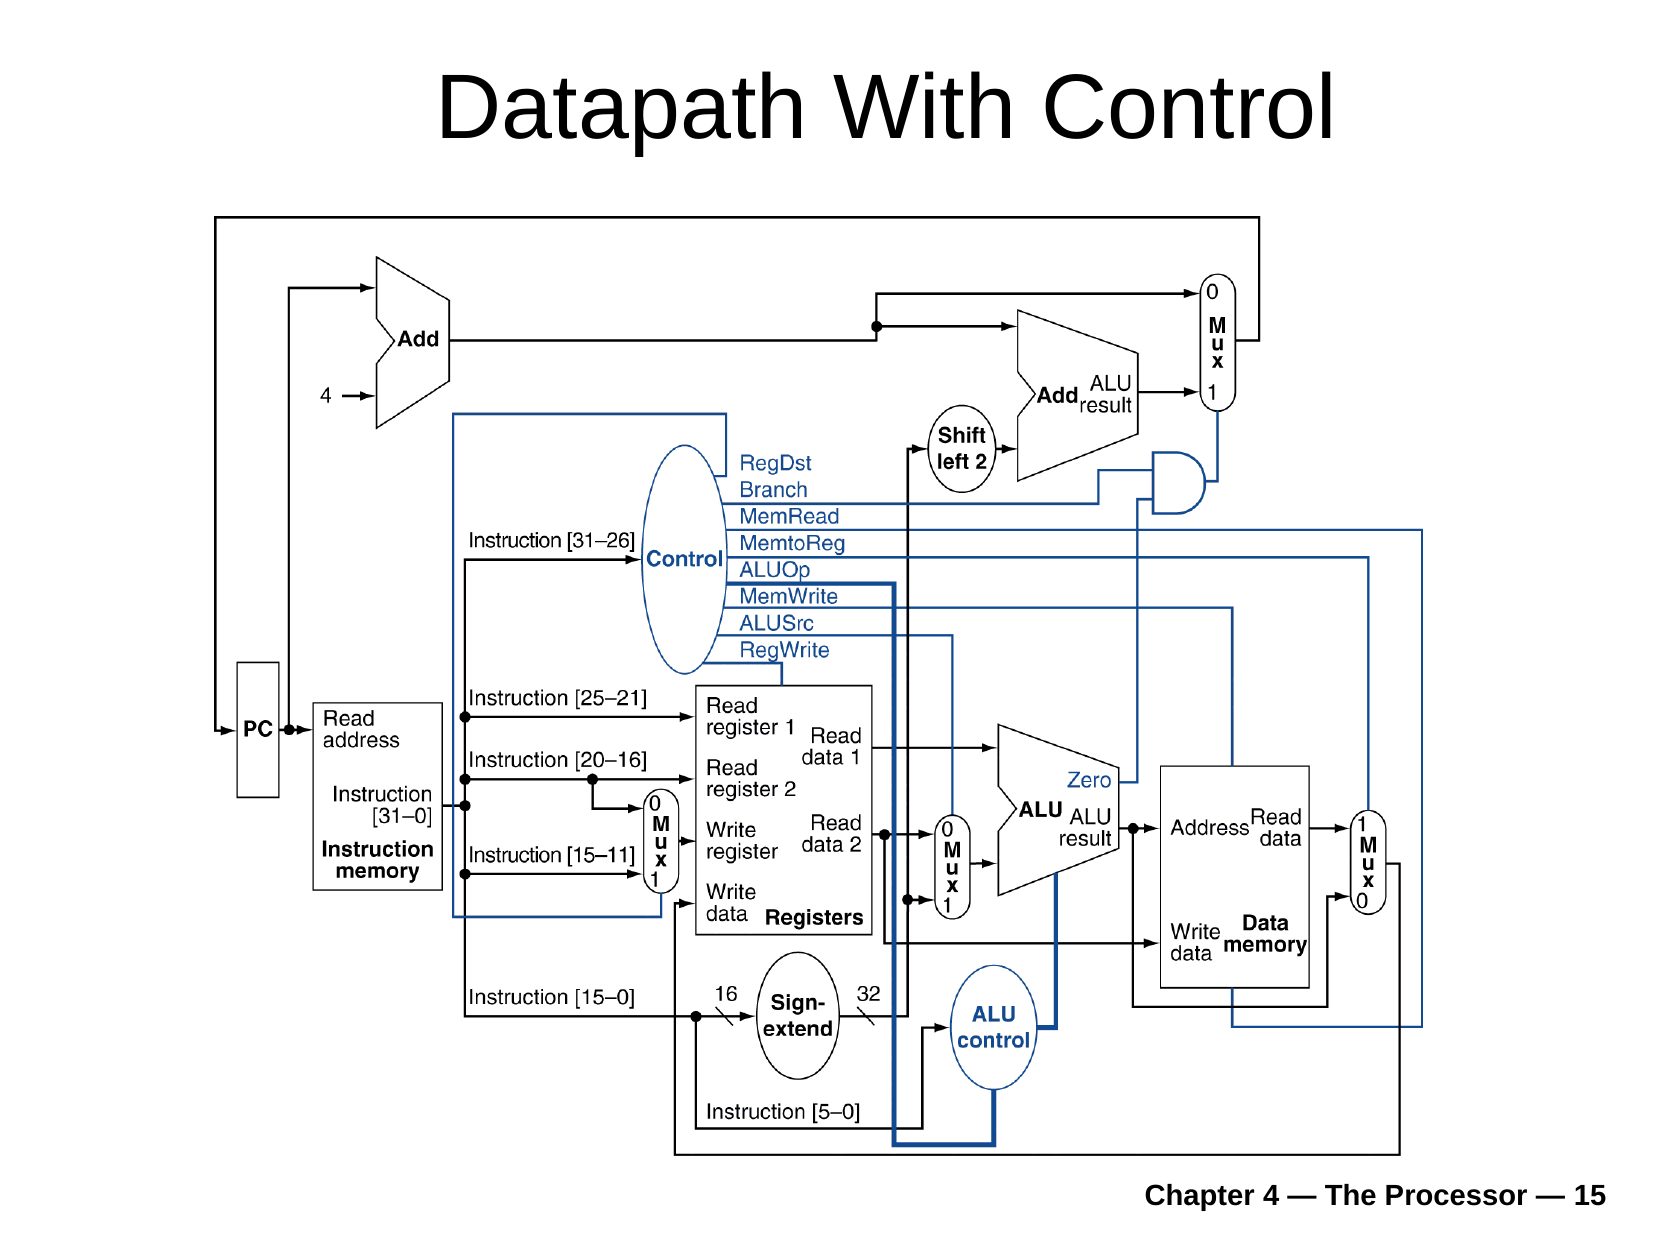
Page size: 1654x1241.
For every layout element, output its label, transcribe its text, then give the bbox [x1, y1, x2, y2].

picture [214, 216, 1423, 1156]
text_box Chapter 4 — The Processor — <number> [305, 1153, 1622, 1219]
title Datapath With Control [123, 26, 1618, 165]
